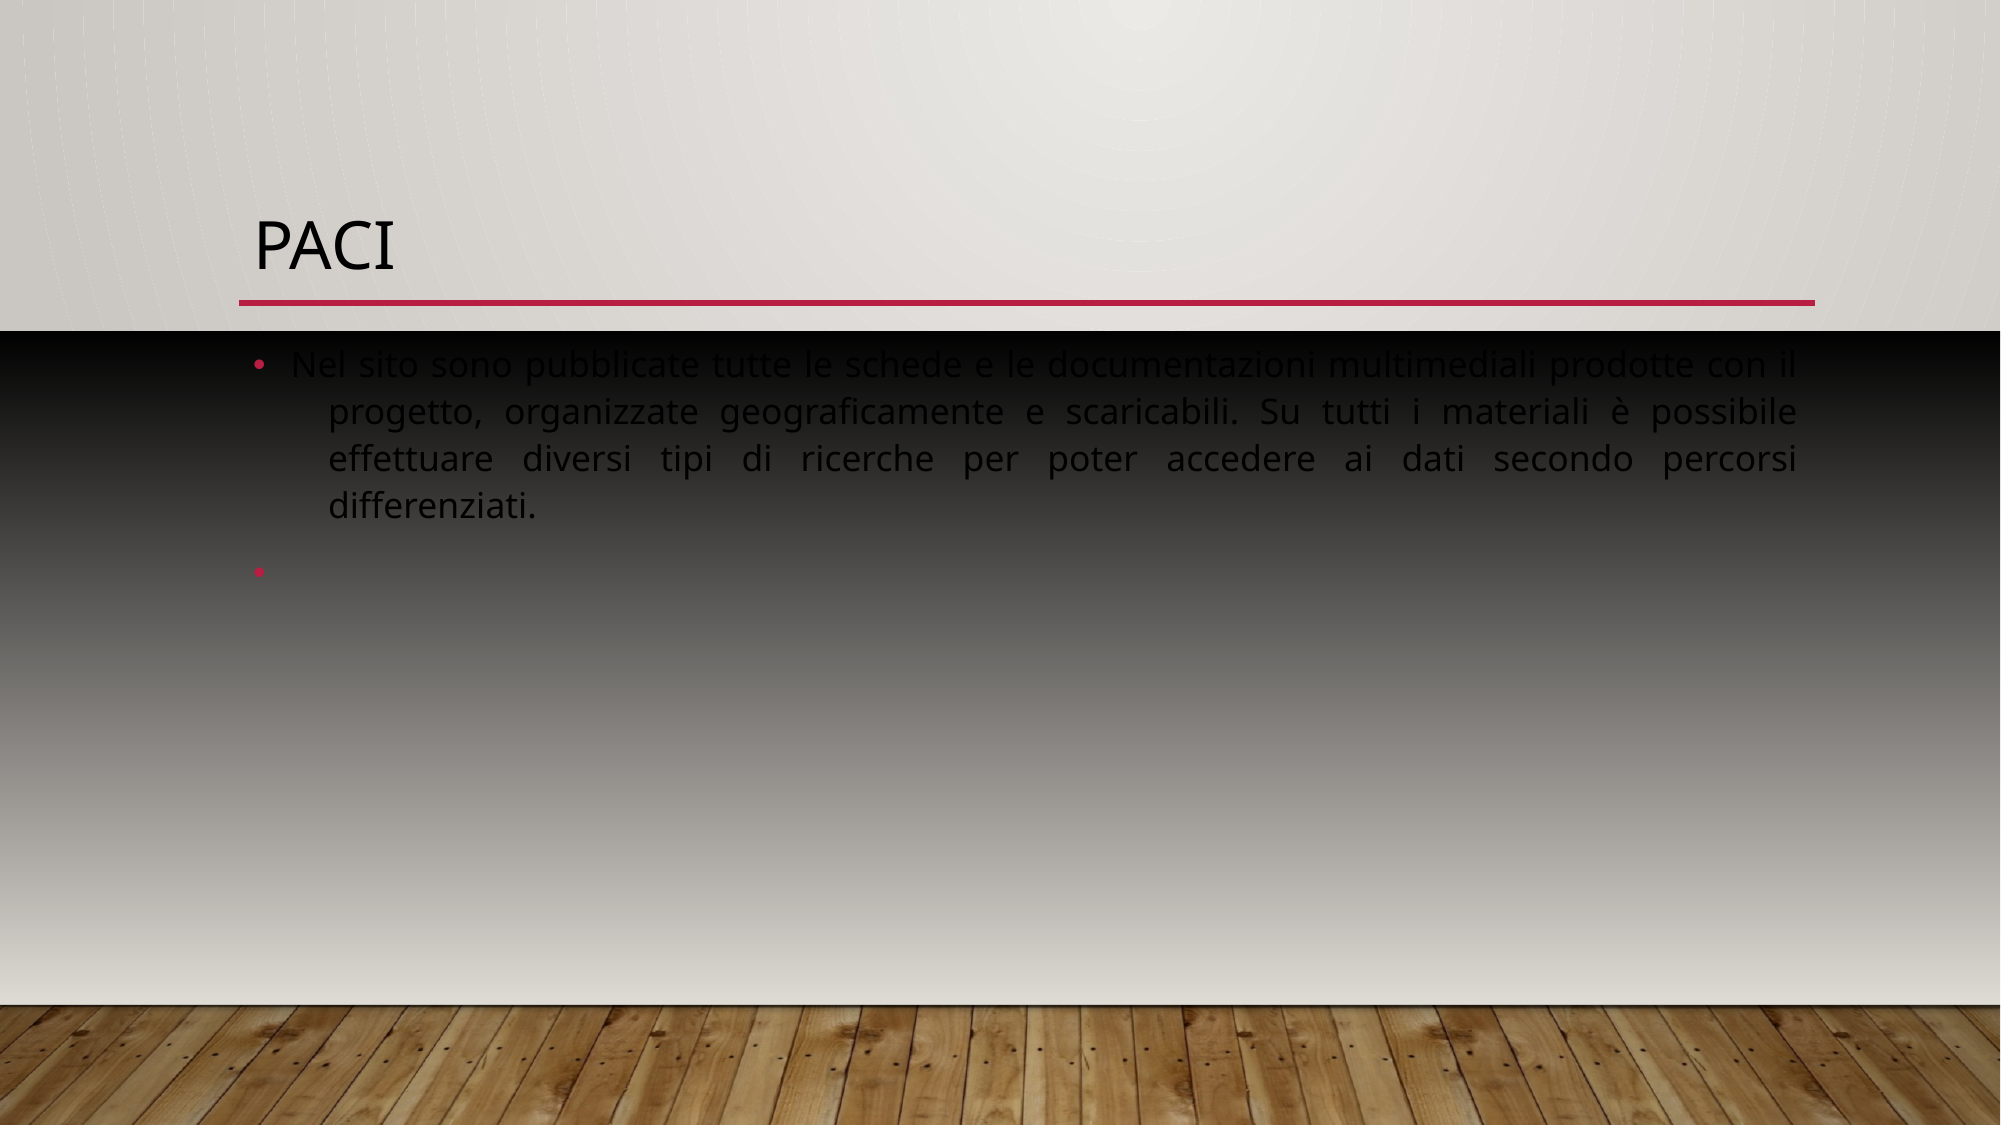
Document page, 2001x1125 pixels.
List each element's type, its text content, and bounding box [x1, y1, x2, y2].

list Nel sito sono pubblicate tutte le schede e le documentazioni multimediali prodotte con il progetto, organizzate geograficamente e scaricabili. Su tutti i materiali è possibile effettuare diversi tipi di ricerche per poter accedere ai dati secondo percorsi differenziati. [238, 330, 1814, 897]
title paci [238, 131, 1814, 305]
